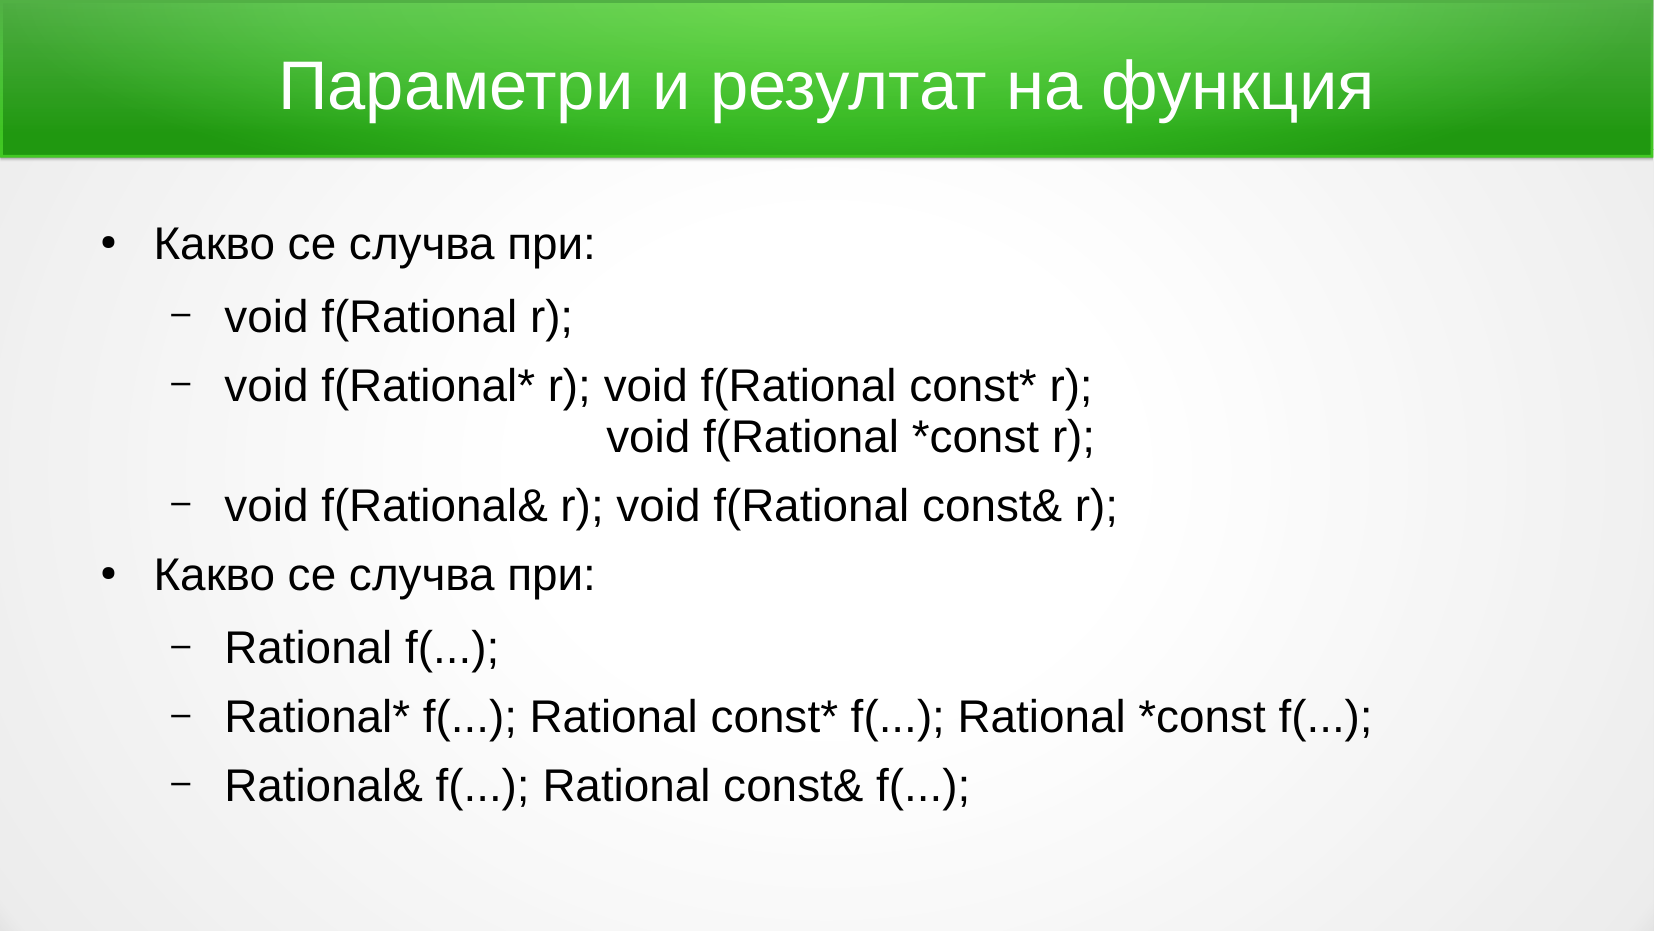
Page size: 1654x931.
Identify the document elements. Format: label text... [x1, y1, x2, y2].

list Какво се случва при: void f(Rational r); void f(Rational* r); void f(Rational const* r); void f(Rational *const r); void f(Rational& r); void f(Rational const& r); Какво се случва при: Rational f(...); Rational* f(...); Rational const* f(...); Rational *const f(...); Rational& f(...); Rational const& f(...); [82, 217, 1538, 886]
title Параметри и резултат на функция [82, 37, 1571, 135]
